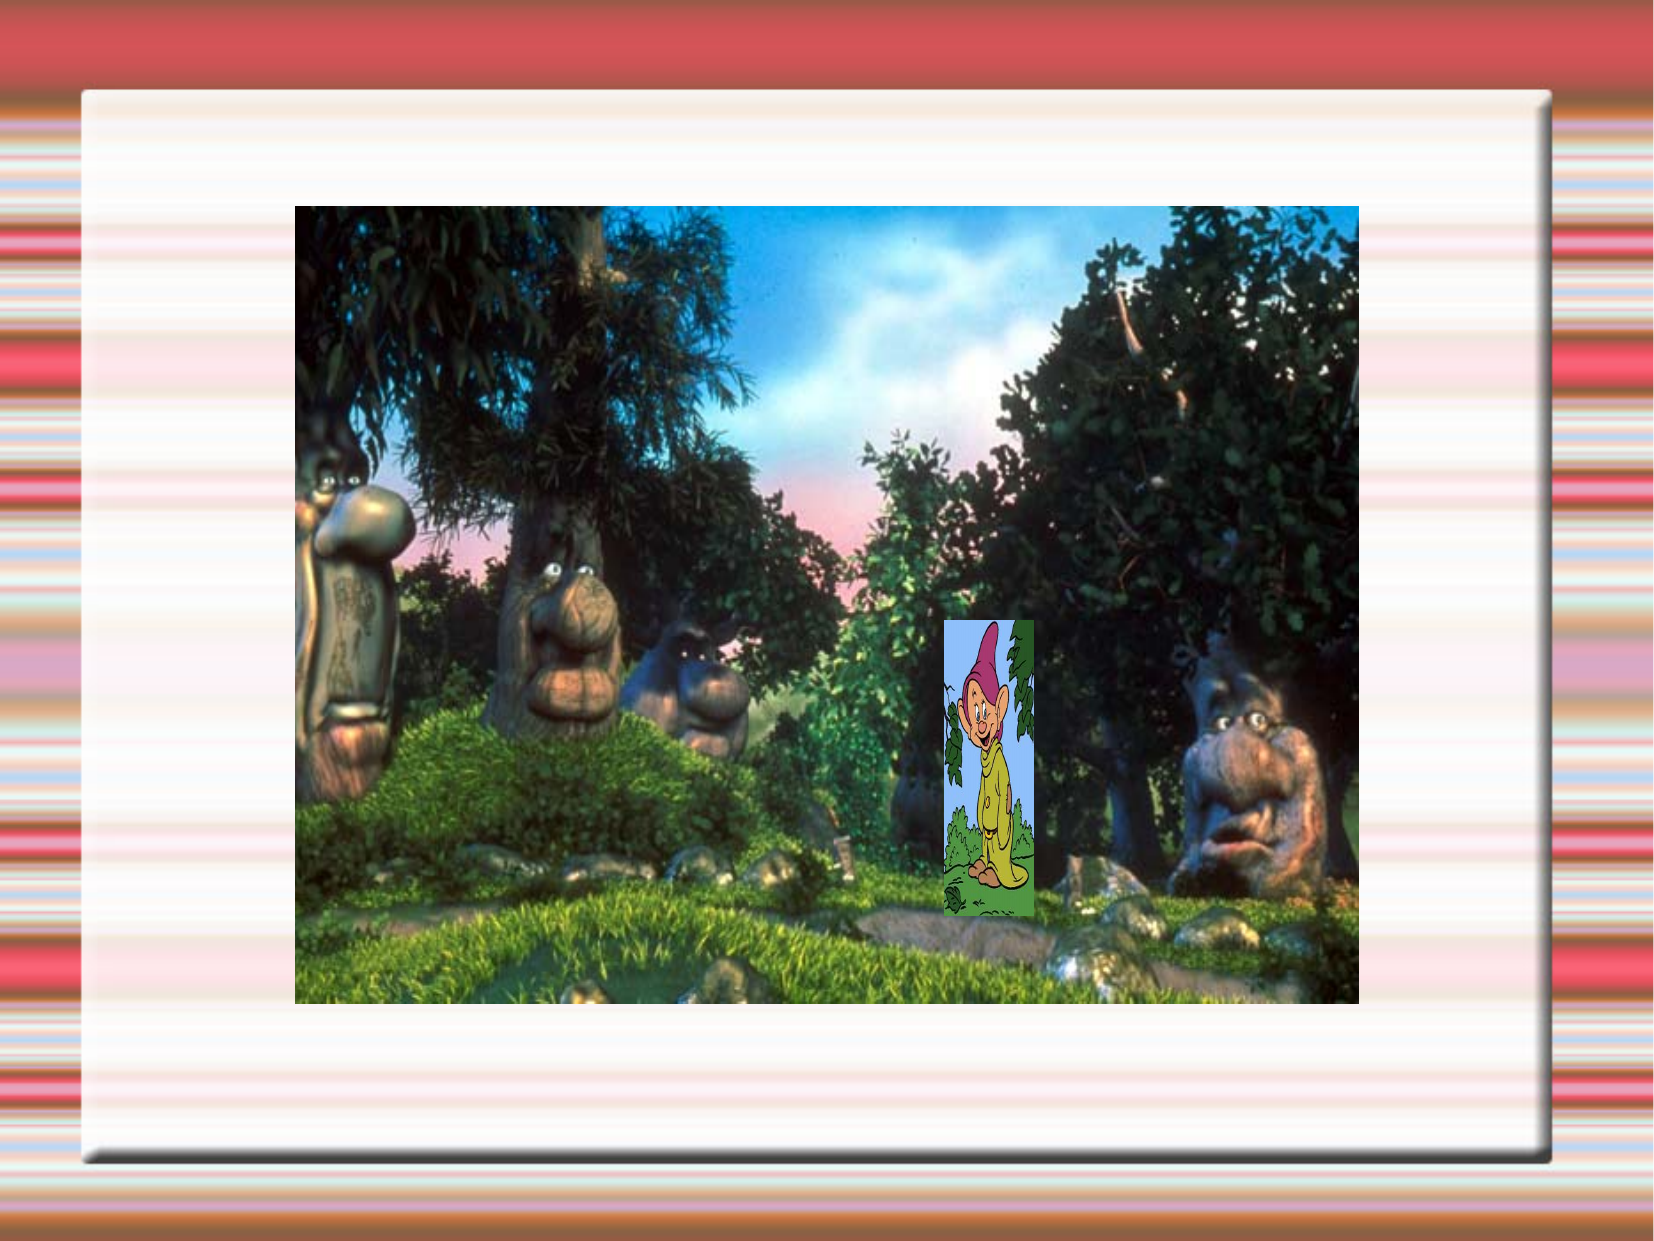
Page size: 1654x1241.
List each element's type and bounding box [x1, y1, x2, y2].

title [88, 114, 1534, 322]
picture [0, 0, 1654, 1241]
list [134, 350, 1516, 1133]
